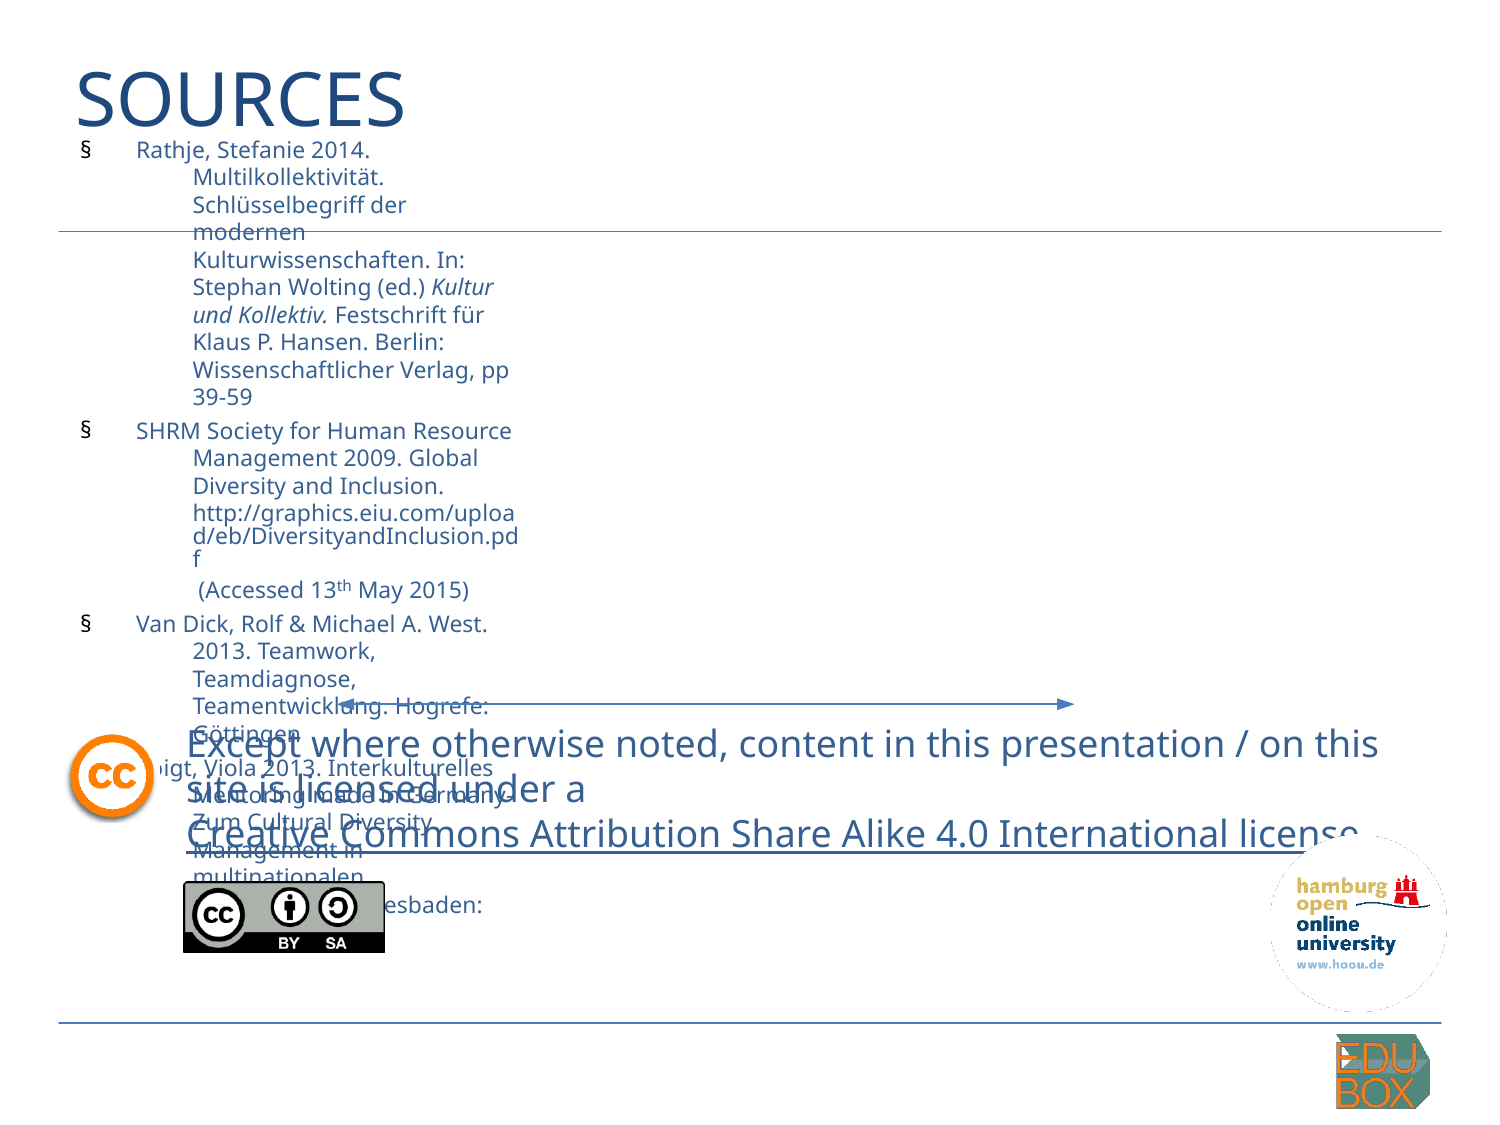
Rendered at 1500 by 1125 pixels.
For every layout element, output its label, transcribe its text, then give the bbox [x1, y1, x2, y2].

picture [1269, 834, 1447, 1012]
list Rathje, Stefanie 2014. Multilkollektivität. Schlüsselbegriff der modernen Kulturwissenschaften. In: Stephan Wolting (ed.) Kultur und Kollektiv. Festschrift für Klaus P. Hansen. Berlin: Wissenschaftlicher Verlag, pp 39-59 SHRM Society for Human Resource Management 2009. Global Diversity and Inclusion. http://graphics.eiu.com/upload/eb/DiversityandInclusion.pdf (Accessed 13th May 2015) Van Dick, Rolf & Michael A. West. 2013. Teamwork, Teamdiagnose, Teamentwicklung. Hogrefe: Göttingen Voigt, Viola 2013. Interkulturelles Mentoring made in Germany-Zum Cultural Diversity Management in multinationalen Unternehmen. Wiesbaden: Springer [53, 243, 1426, 528]
picture [1328, 1028, 1437, 1114]
picture [64, 728, 160, 823]
picture [183, 881, 385, 953]
text_box SOURCES [60, 41, 1360, 152]
text_box Except where otherwise noted, content in this presentation / on this site is licensed under a Creative Commons Attribution Share Alike 4.0 International license. [171, 712, 1447, 870]
